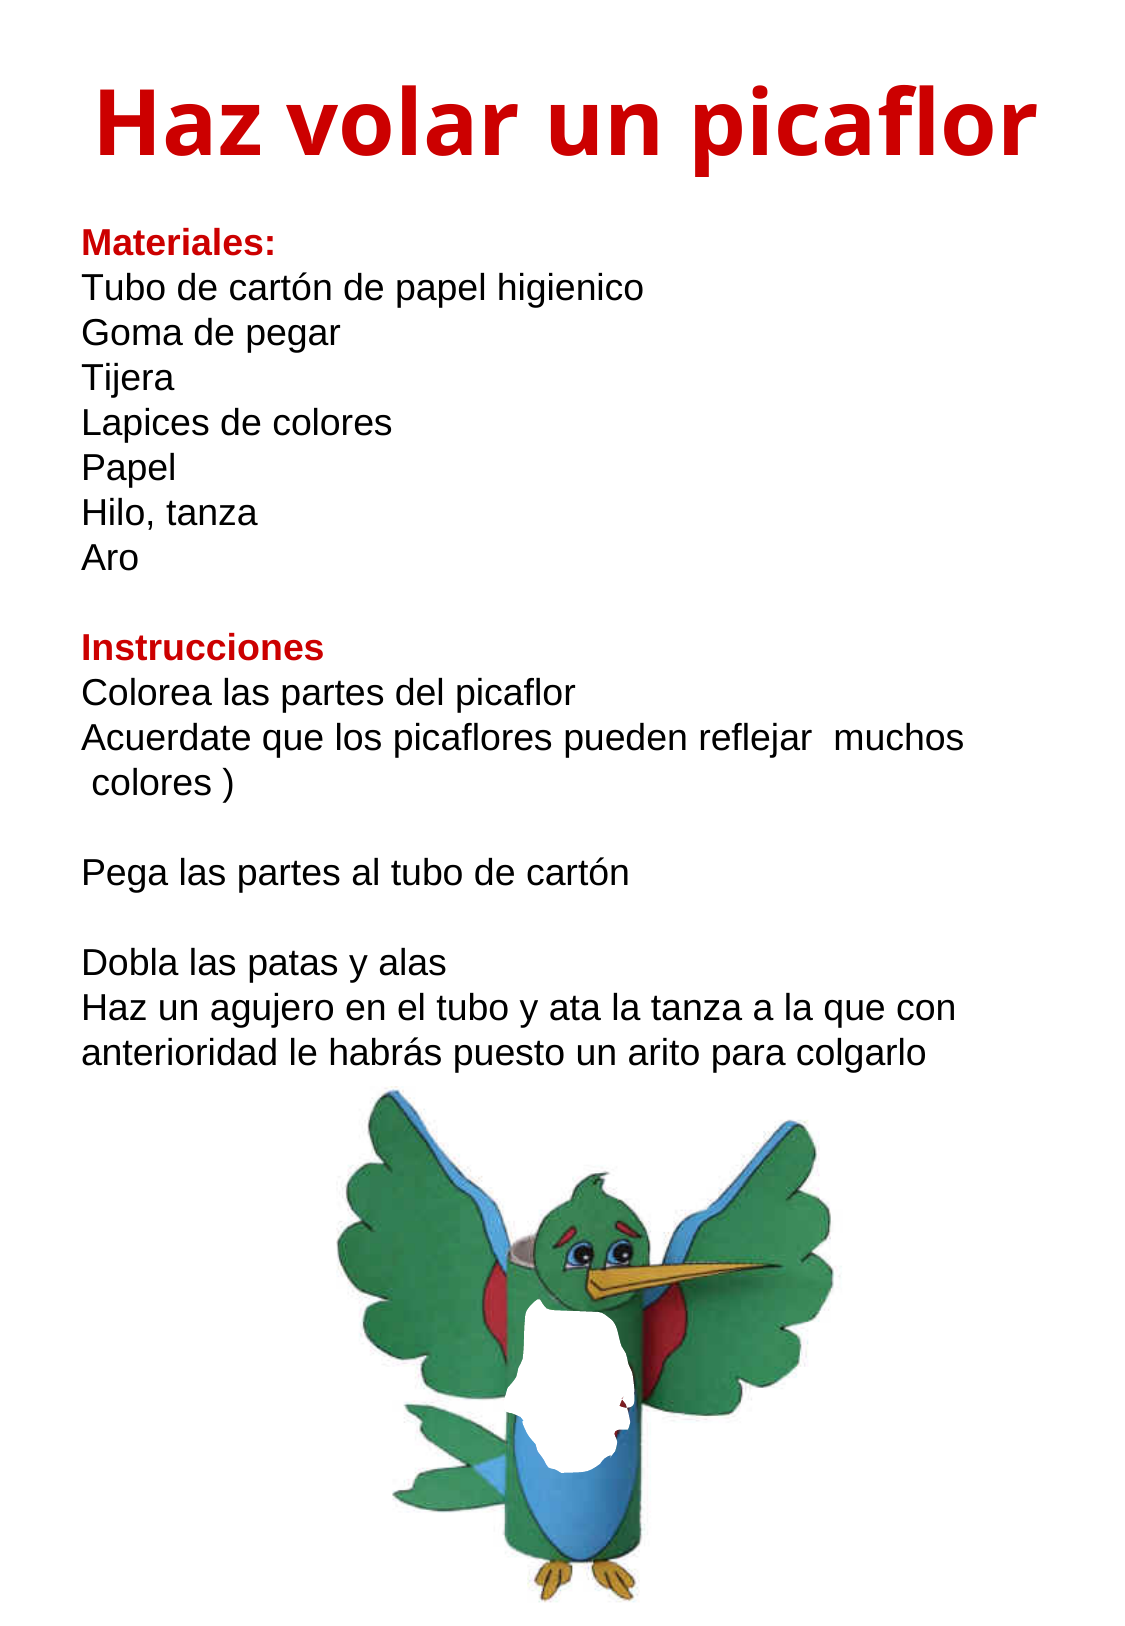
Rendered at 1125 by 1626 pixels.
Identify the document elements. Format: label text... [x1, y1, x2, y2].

picture [314, 1149, 859, 1626]
text_box Materiales: Tubo de cartón de papel higienico Goma de pegar Tijera Lapices de colores Papel Hilo, tanza Aro Instrucciones Colorea las partes del picaflor Acuerdate que los picaflores pueden reflejar muchos colores ) Pega las partes al tubo de cartón Dobla las patas y alas Haz un agujero en el tubo y ata la tanza a la que con anterioridad le habrás puesto un arito para colgarlo [66, 210, 1071, 1149]
text_box Haz volar un picaflor [54, 56, 1078, 182]
text_box [503, 1299, 635, 1473]
